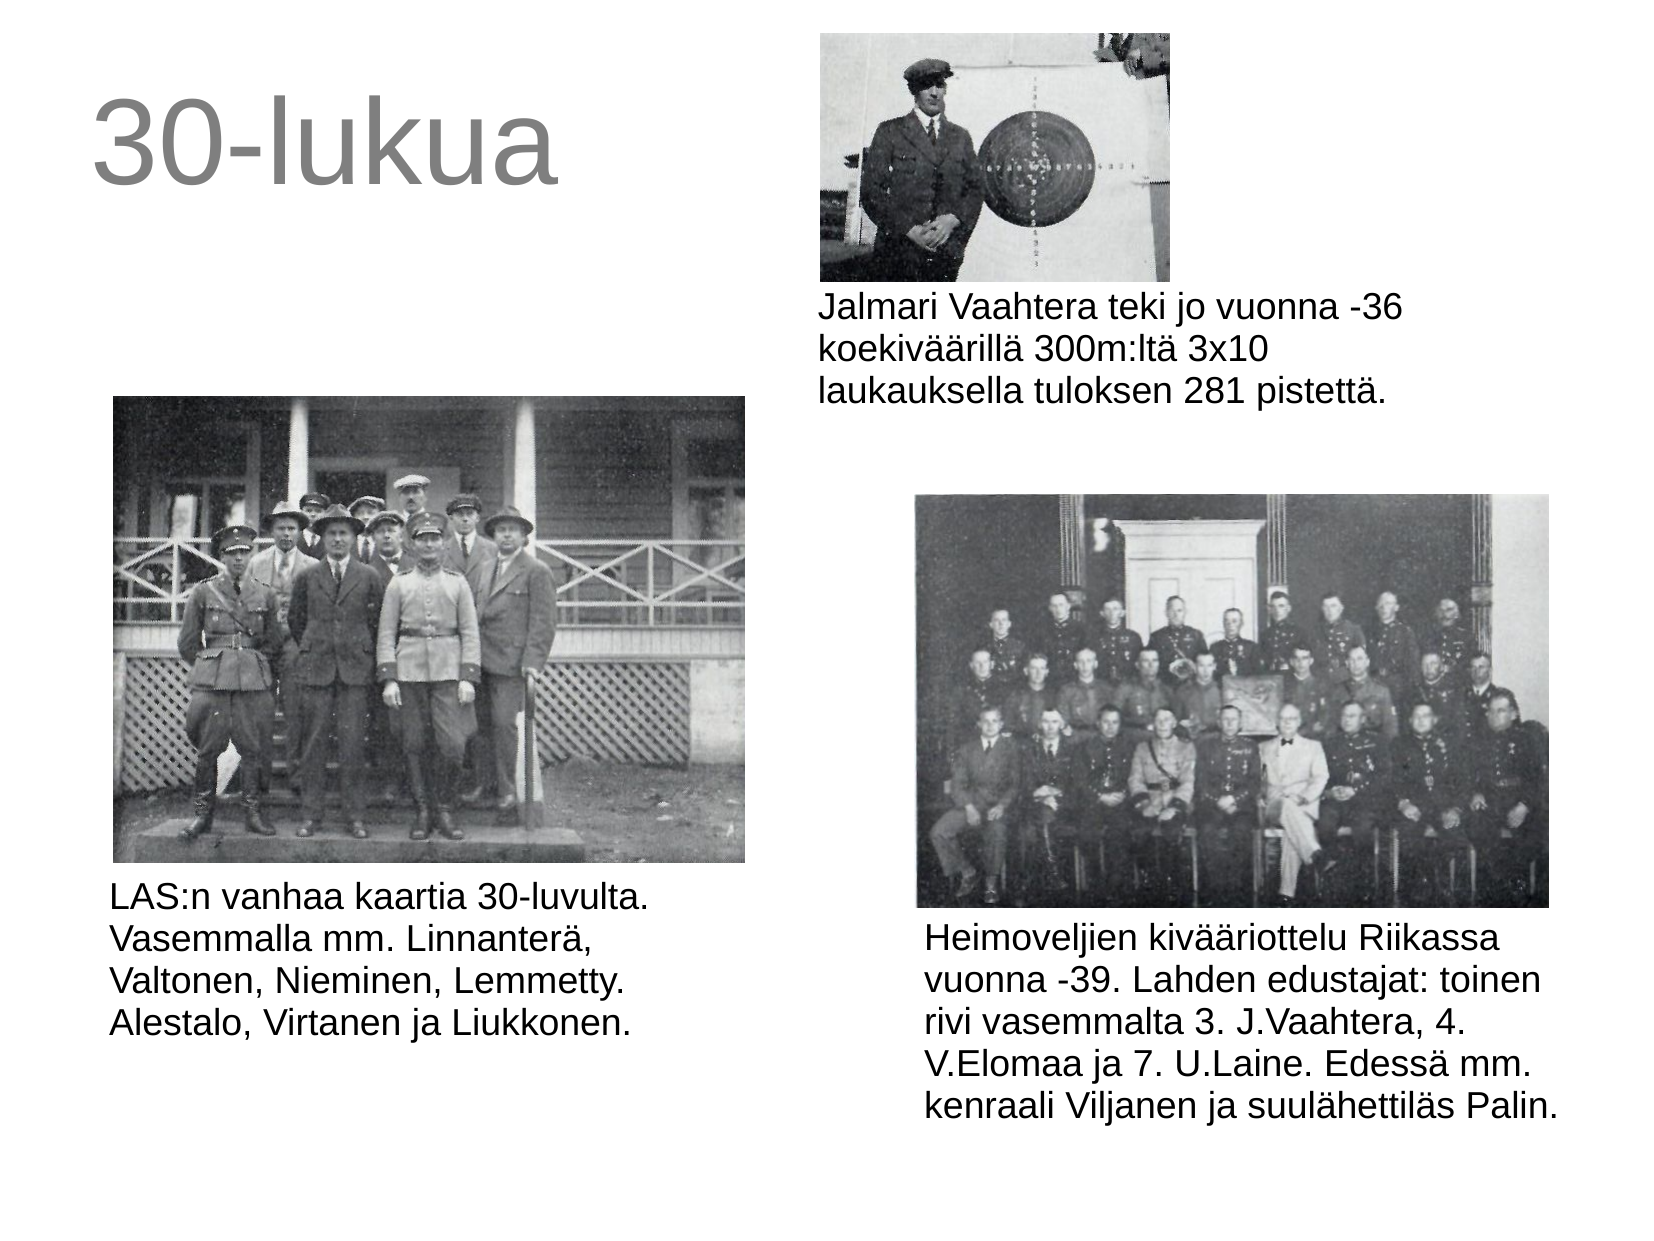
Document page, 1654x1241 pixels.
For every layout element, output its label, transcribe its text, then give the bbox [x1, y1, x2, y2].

text_box Heimoveljien kivääriottelu Riikassa vuonna -39. Lahden edustajat: toinen rivi vasemmalta 3. J.Vaahtera, 4. V.Elomaa ja 7. U.Laine. Edessä mm. kenraali Viljanen ja suulähettiläs Palin. [909, 909, 1583, 1177]
picture [914, 494, 1549, 908]
title 30-lukua [82, 47, 567, 237]
picture [820, 33, 1170, 277]
text_box LAS:n vanhaa kaartia 30-luvulta. Vasemmalla mm. Linnanterä, Valtonen, Nieminen, Lemmetty. Alestalo, Virtanen ja Liukkonen. [94, 868, 674, 1052]
text_box Jalmari Vaahtera teki jo vuonna -36 koekiväärillä 300m:ltä 3x10 laukauksella tuloksen 281 pistettä. [803, 277, 1430, 461]
picture [113, 396, 745, 863]
